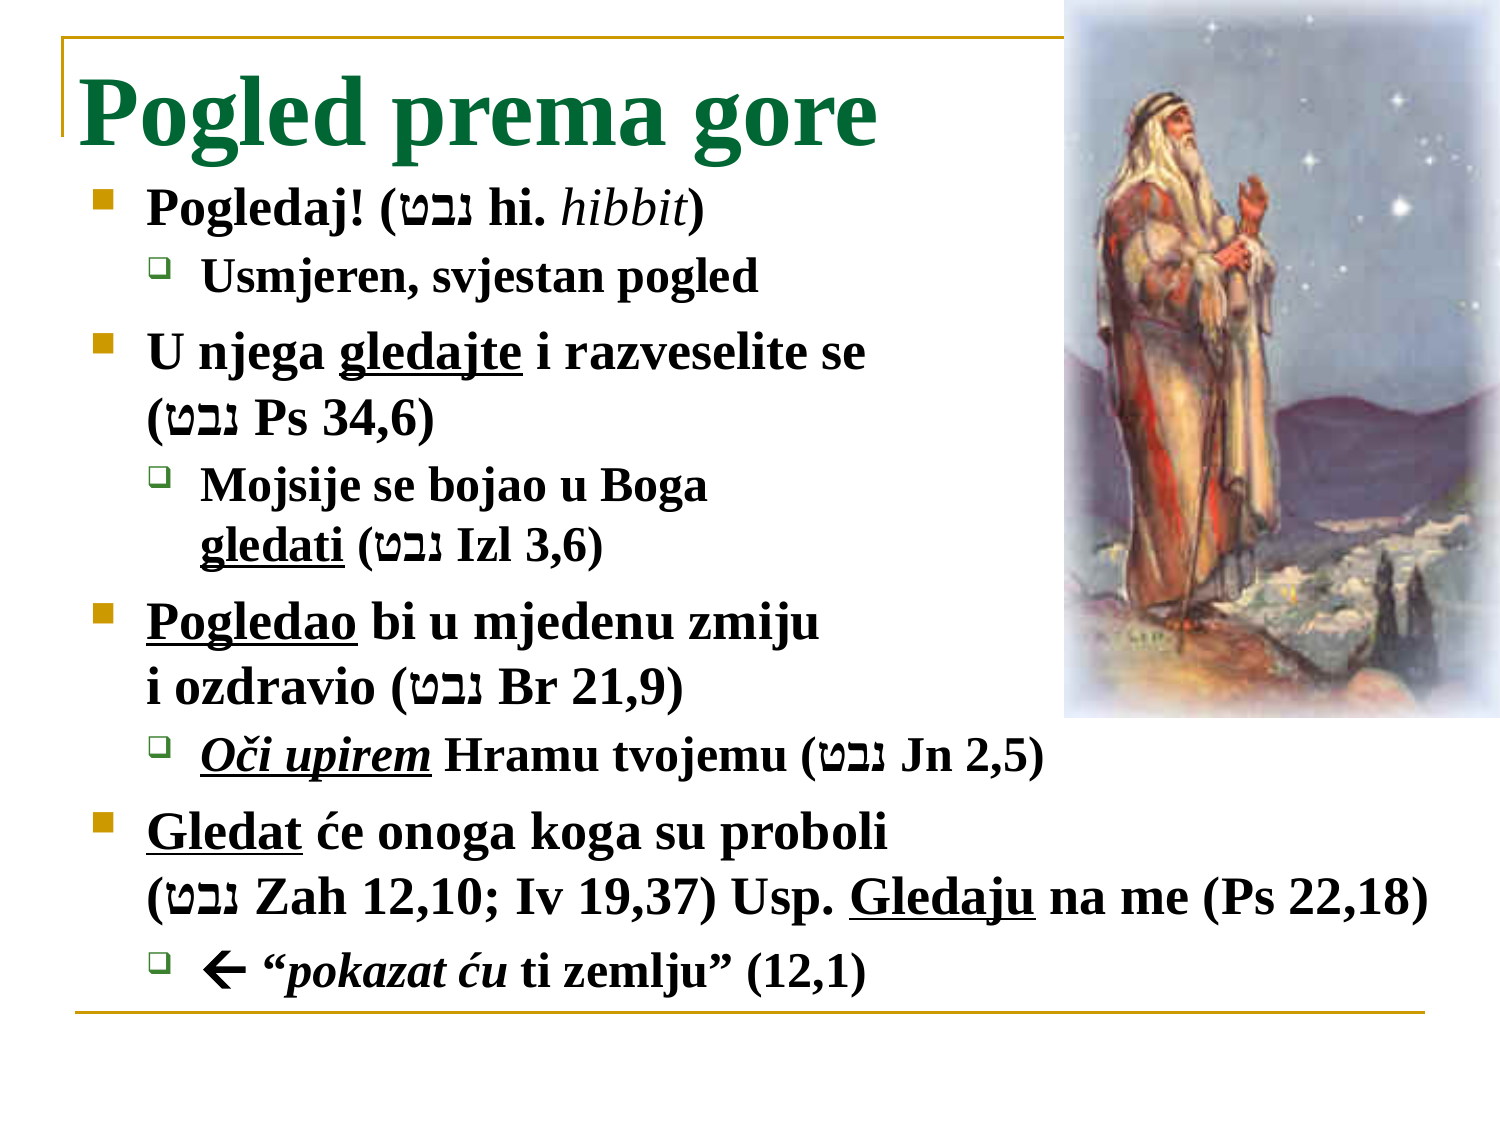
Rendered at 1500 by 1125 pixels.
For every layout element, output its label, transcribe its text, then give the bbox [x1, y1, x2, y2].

picture [1064, 0, 1500, 718]
title Pogled prema gore [63, 38, 1064, 164]
list Pogledaj! (נבט hi. hibbit) Usmjeren, svjestan pogled U njega gledajte i razveselite se (נבט Ps 34,6) Mojsije se bojao u Boga gledati (נבט Izl 3,6) Pogledao bi u mjedenu zmiju i ozdravio (נבט Br 21,9) Oči upirem Hramu tvojemu (נבט Jn 2,5) Gledat će onoga koga su proboli (נבט Zah 12,10; Iv 19,37) Usp. Gledaju na me (Ps 22,18)  “pokazat ću ti zemlju” (12,1) [75, 163, 1500, 1006]
